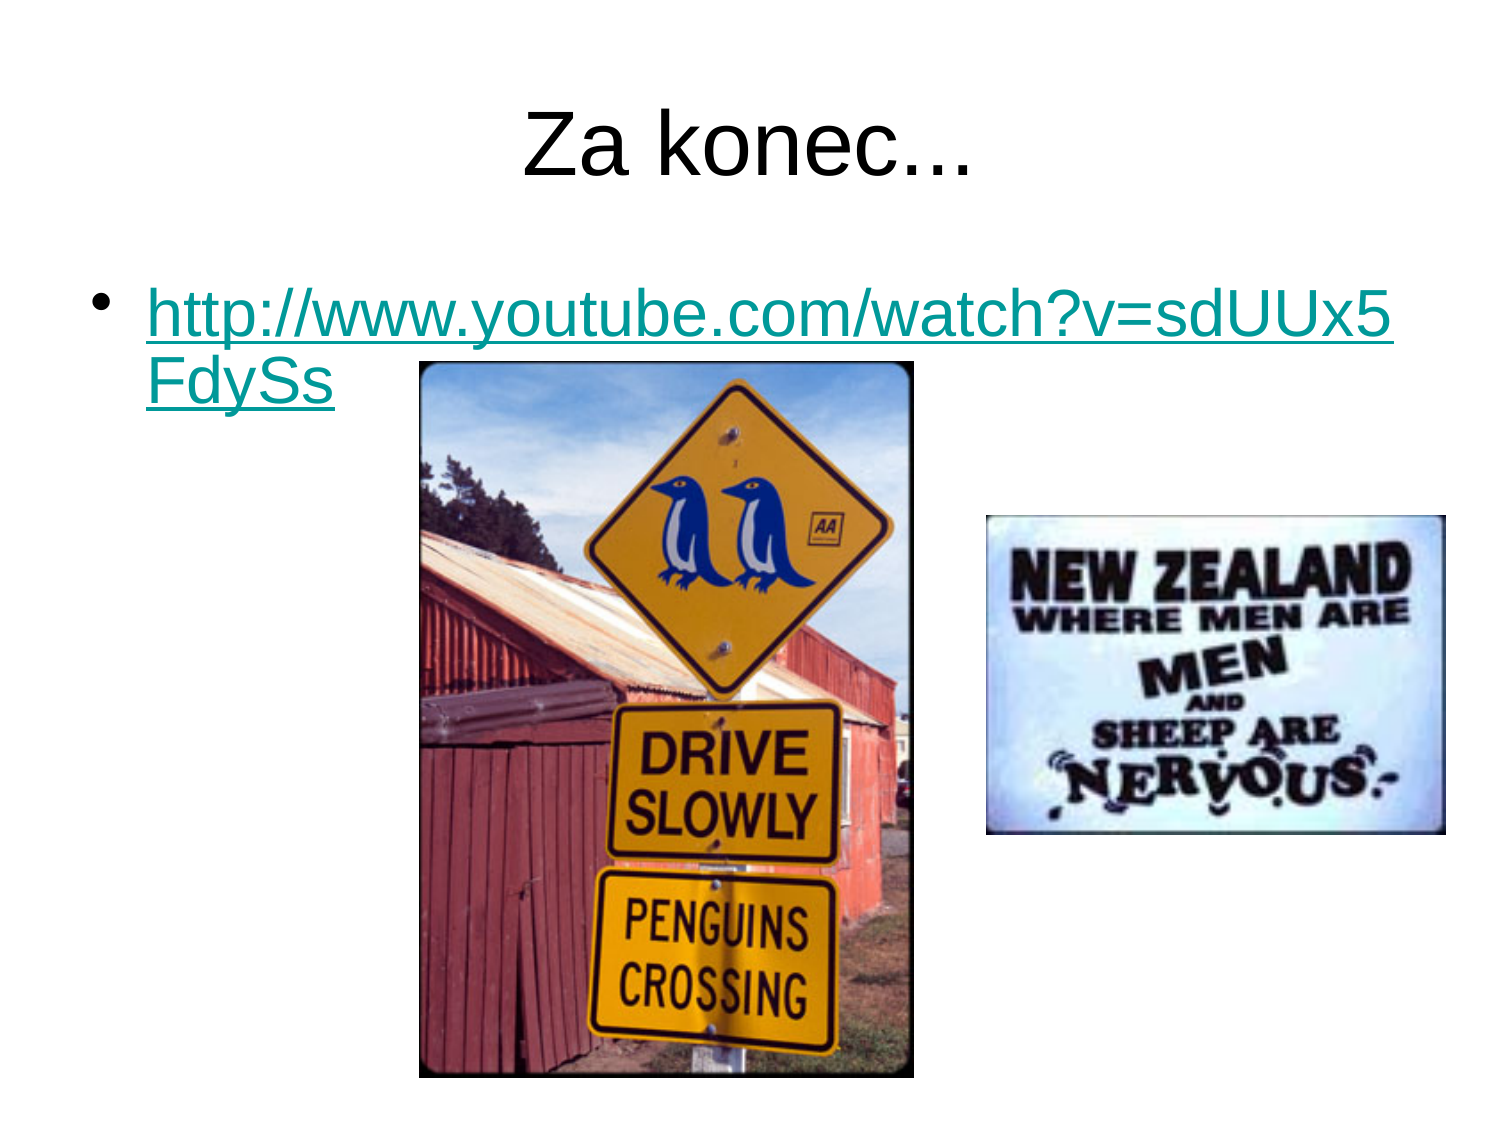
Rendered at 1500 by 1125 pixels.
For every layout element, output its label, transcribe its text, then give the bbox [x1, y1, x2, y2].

picture [419, 361, 914, 1078]
picture [986, 515, 1446, 835]
title Za konec... [75, 45, 1425, 233]
list http://www.youtube.com/watch?v=sdUUx5FdySs [75, 262, 1425, 1005]
